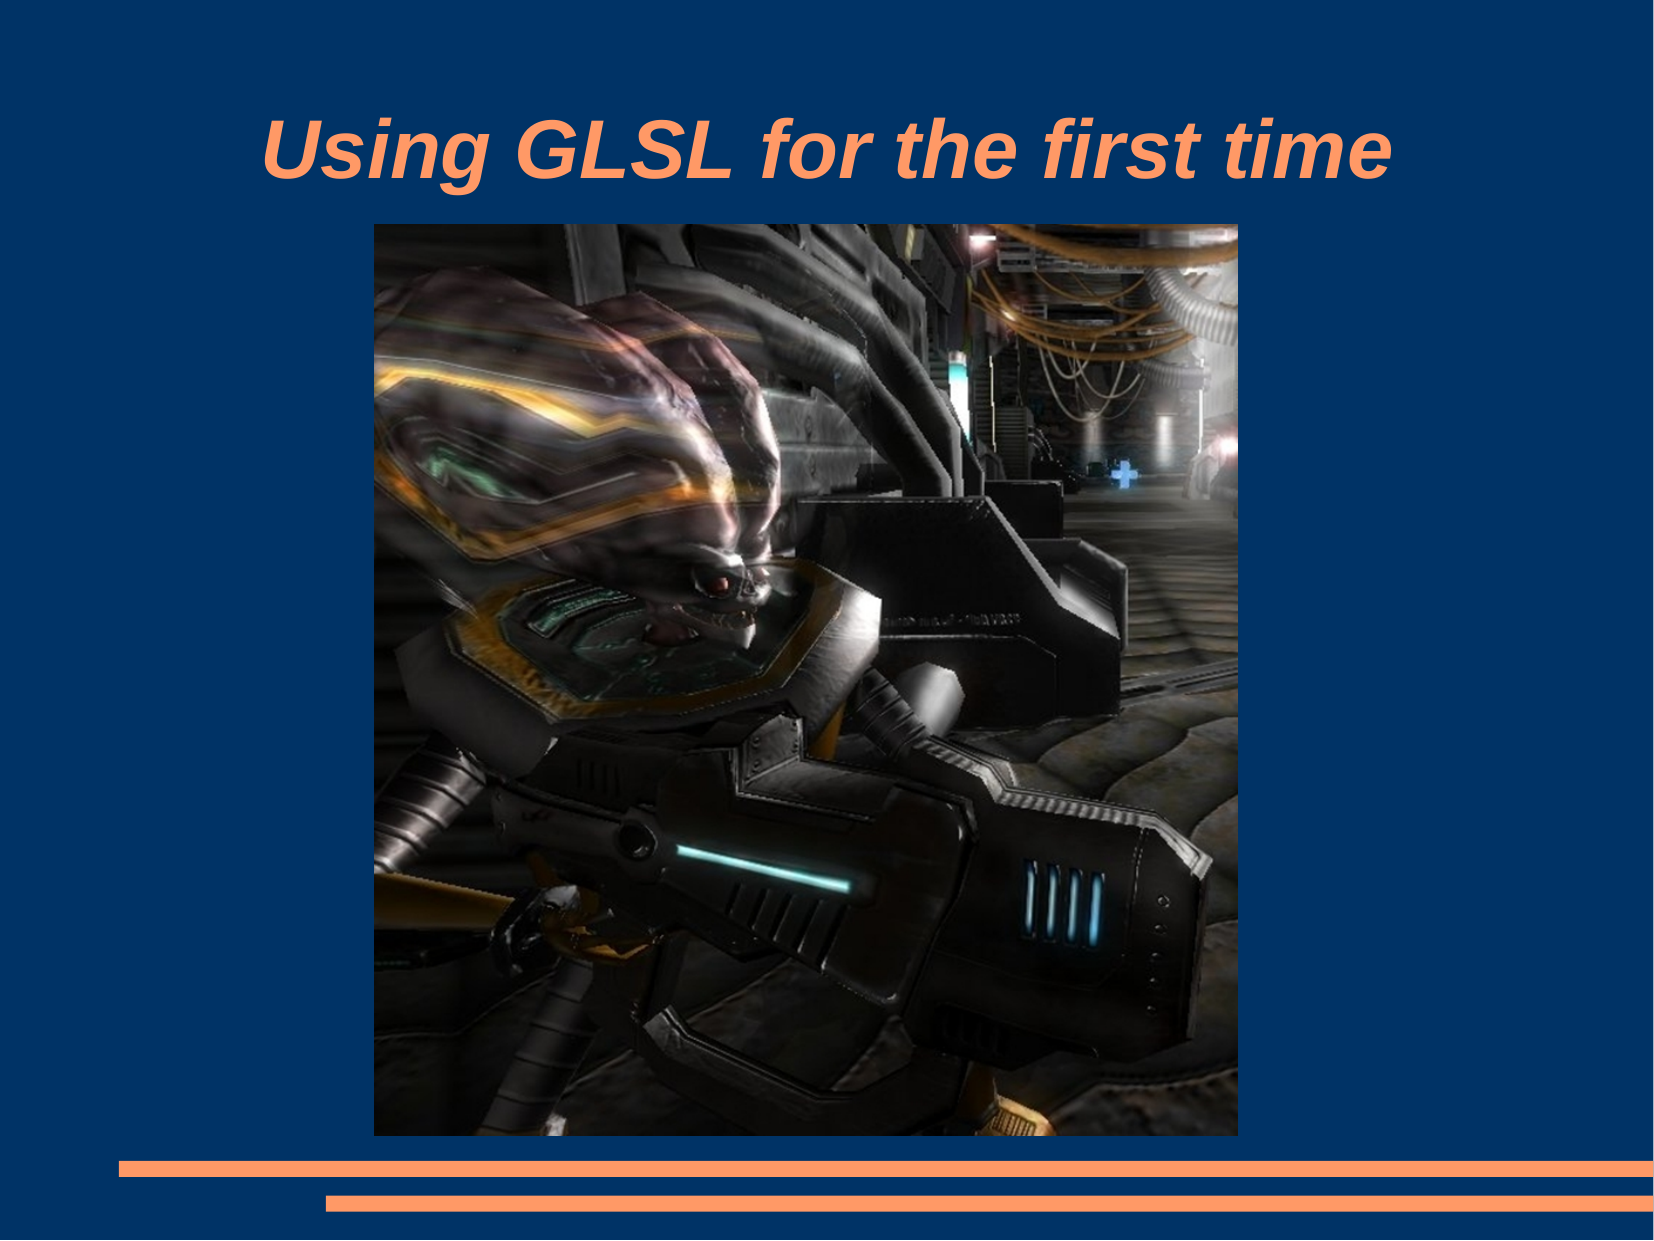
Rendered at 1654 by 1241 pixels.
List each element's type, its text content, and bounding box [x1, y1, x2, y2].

picture [374, 224, 1238, 1136]
title Using GLSL for the first time [121, 46, 1534, 254]
